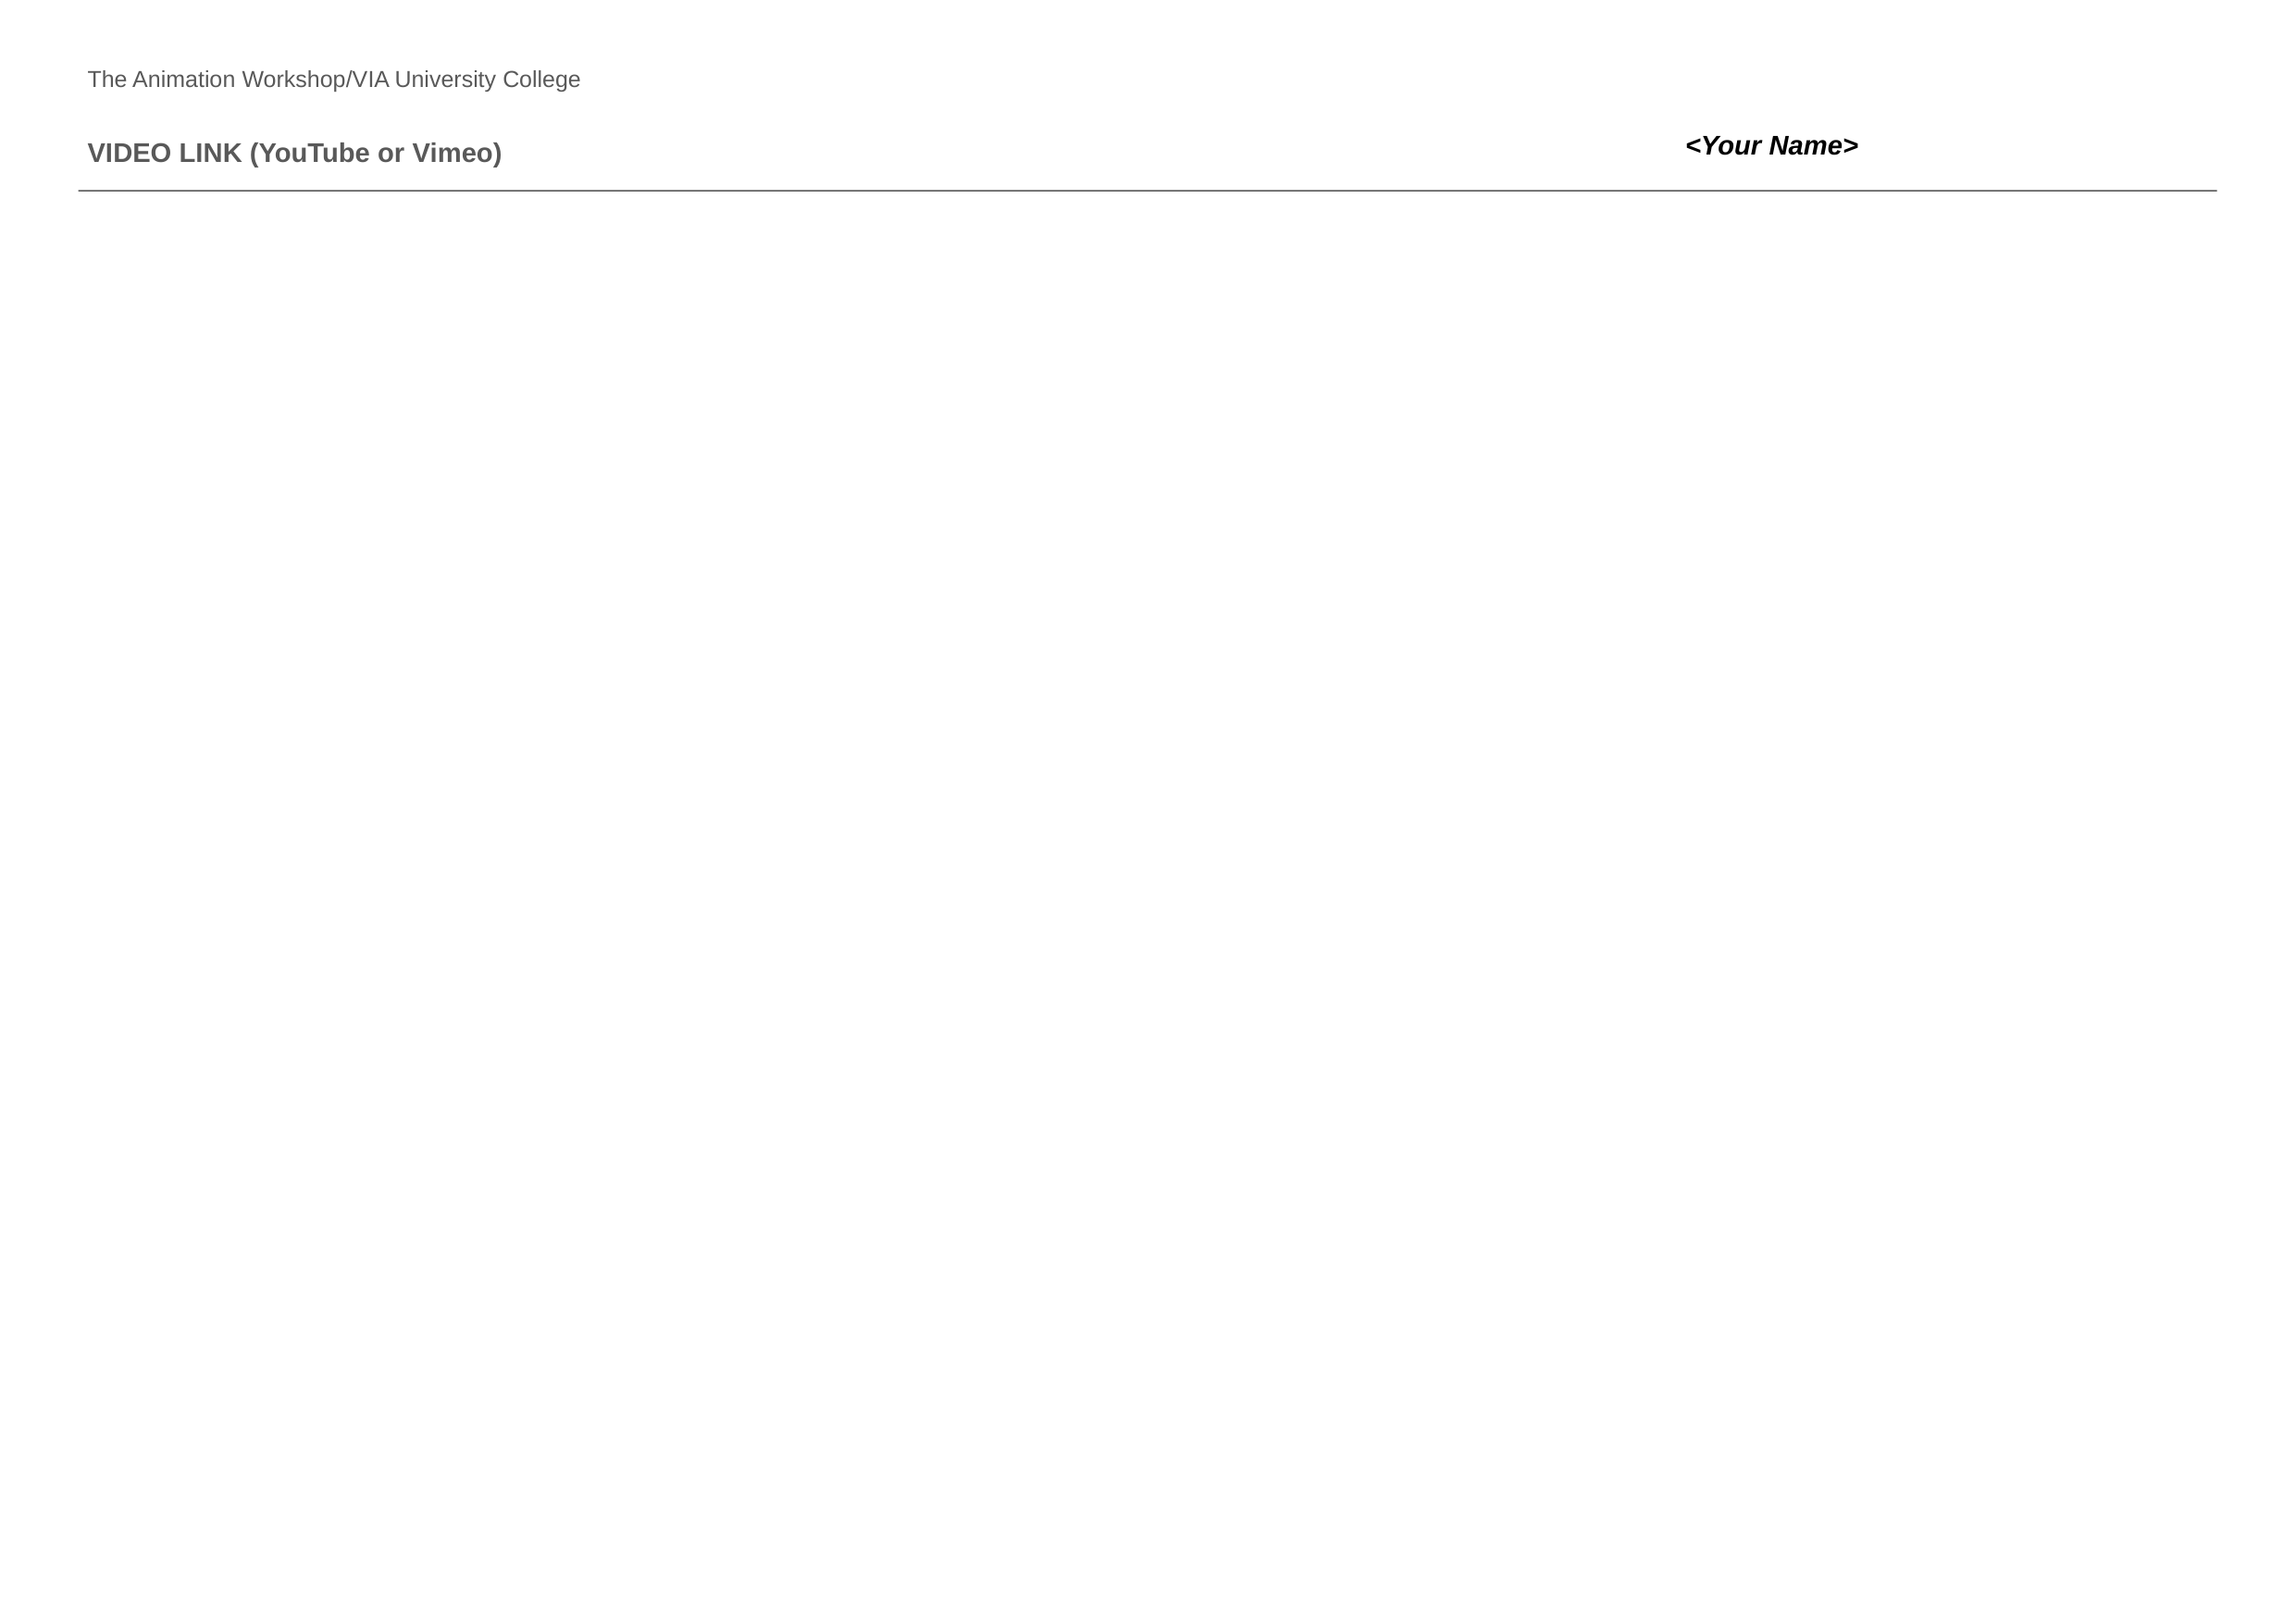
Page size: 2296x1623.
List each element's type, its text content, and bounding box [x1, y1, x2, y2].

text_box <Your Name> [1671, 123, 2217, 255]
subtitle The Animation Workshop/VIA University College VIDEO LINK (YouTube or Vimeo) [65, 28, 1144, 192]
